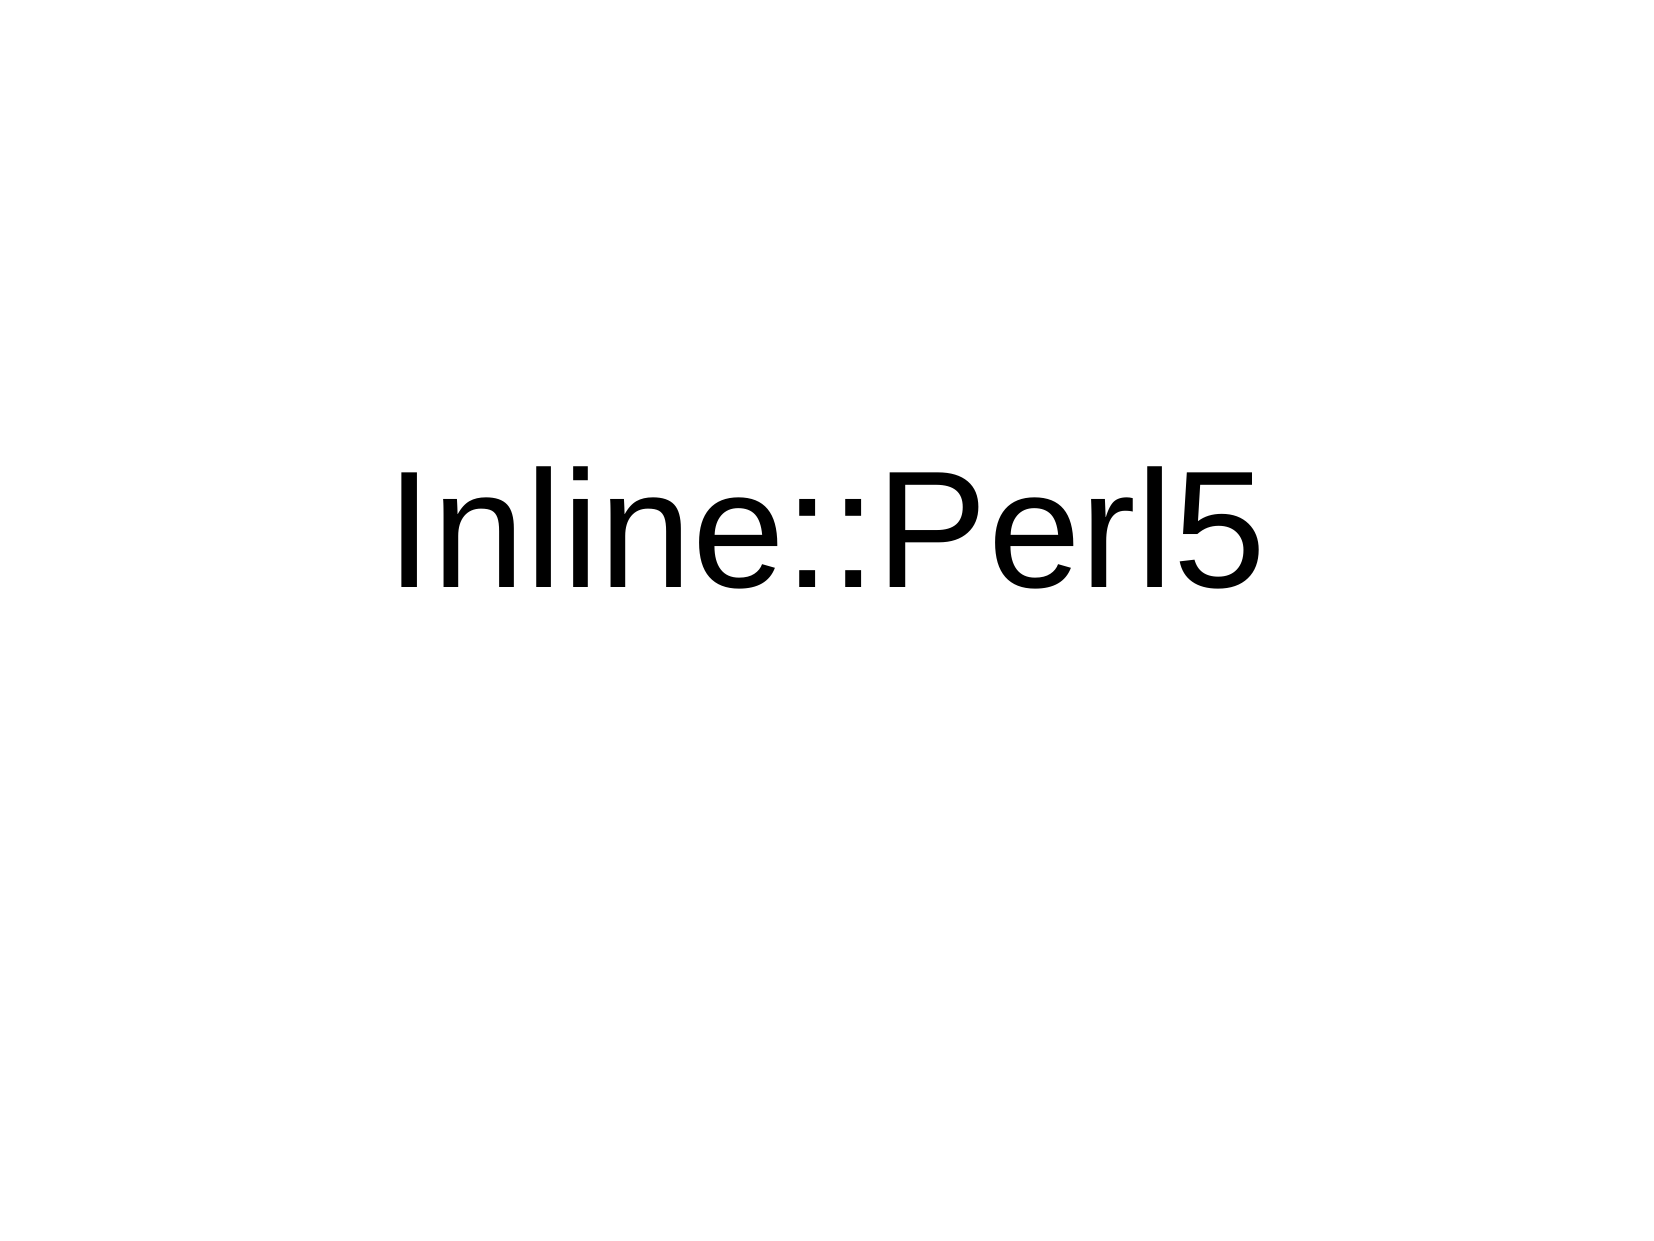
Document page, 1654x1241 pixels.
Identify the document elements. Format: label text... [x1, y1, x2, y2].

subtitle Inline::Perl5 [82, 49, 1571, 1010]
